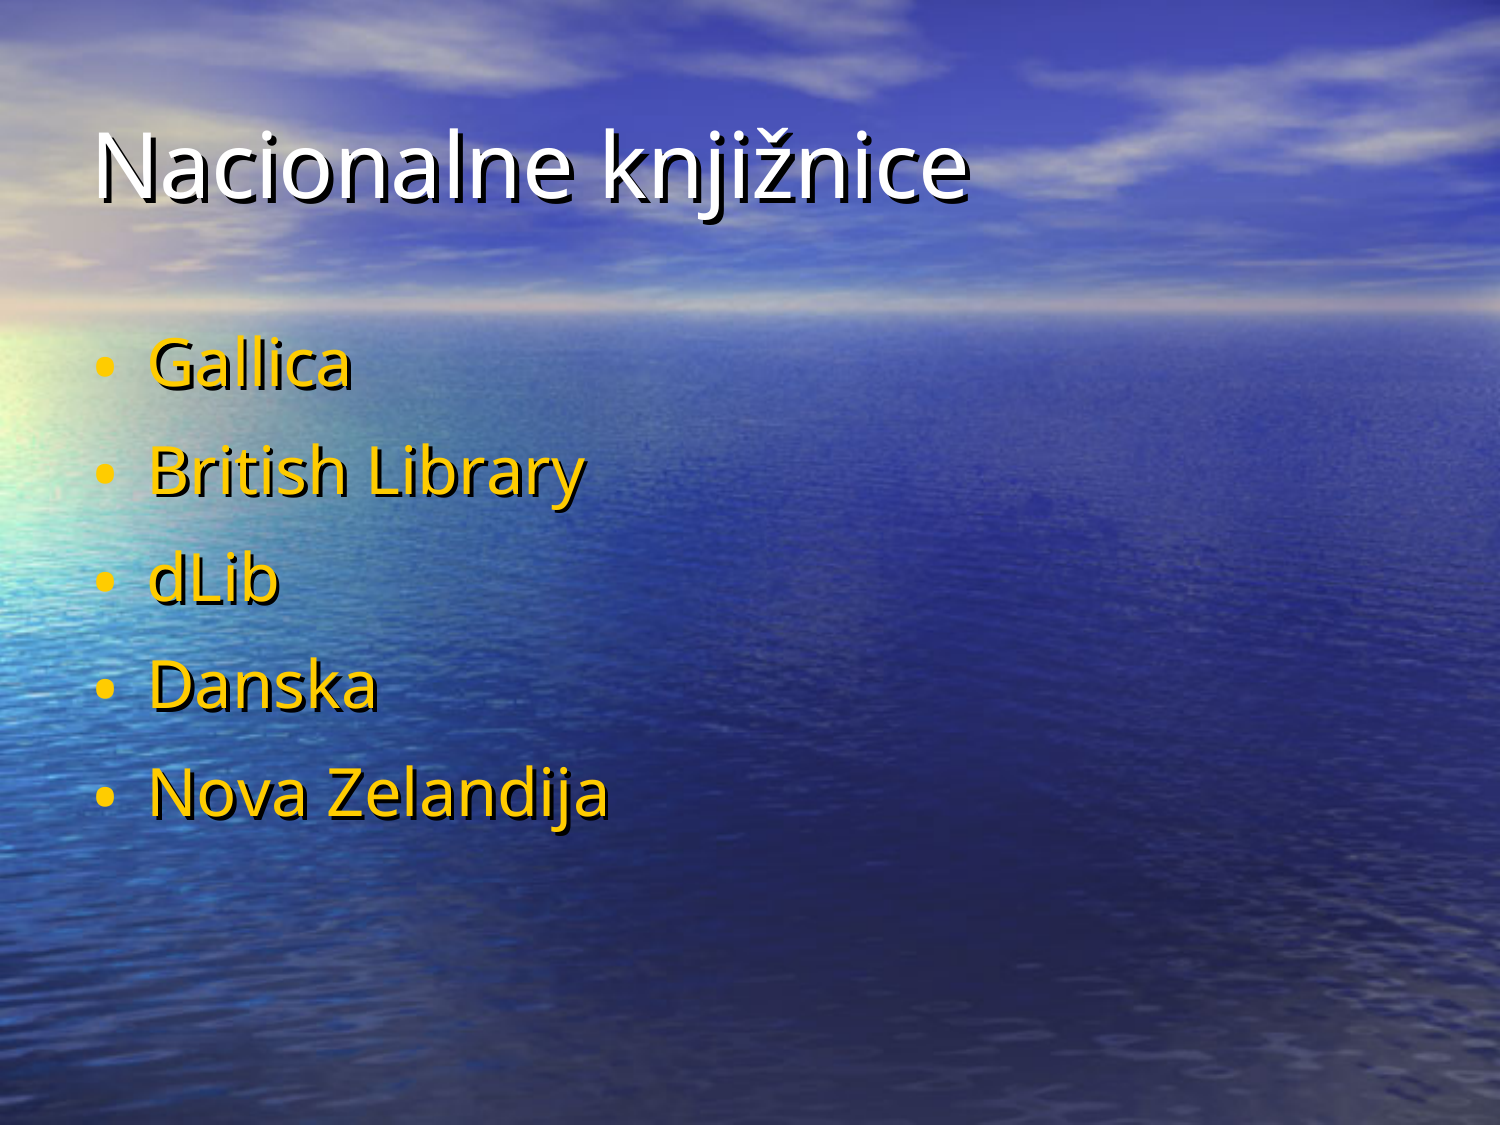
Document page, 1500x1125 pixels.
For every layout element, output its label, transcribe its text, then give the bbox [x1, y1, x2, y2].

title Nacionalne knjižnice [75, 47, 1426, 276]
picture [0, 0, 1500, 1125]
list Gallica British Library dLib Danska Nova Zelandija [75, 312, 1426, 988]
